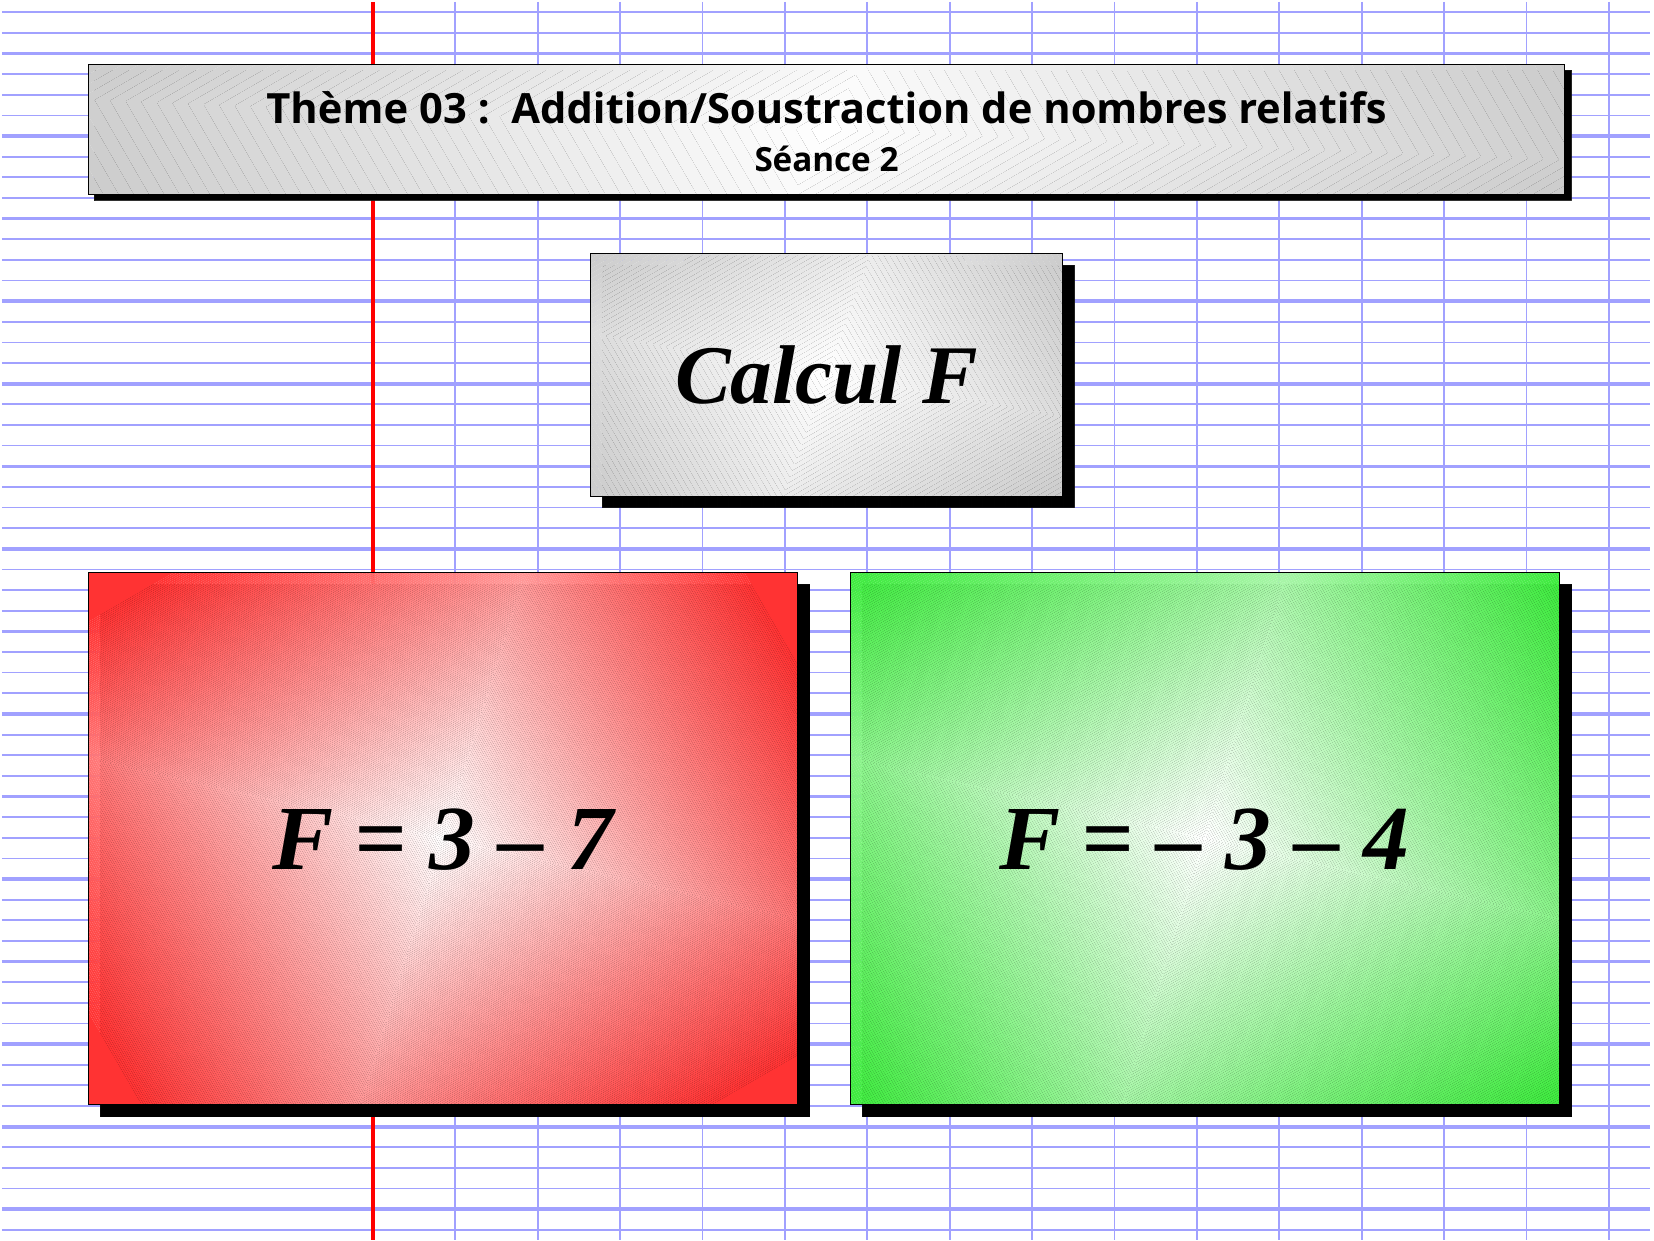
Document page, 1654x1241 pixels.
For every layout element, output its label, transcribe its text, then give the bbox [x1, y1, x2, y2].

text_box Calcul F [590, 253, 1063, 497]
text_box F = – 3 – 4 [850, 572, 1560, 1105]
picture [0, 0, 1654, 1241]
text_box Thème 03 : Addition/Soustraction de nombres relatifs Séance 2 [88, 64, 1565, 195]
text_box F = 3 – 7 [88, 572, 798, 1105]
